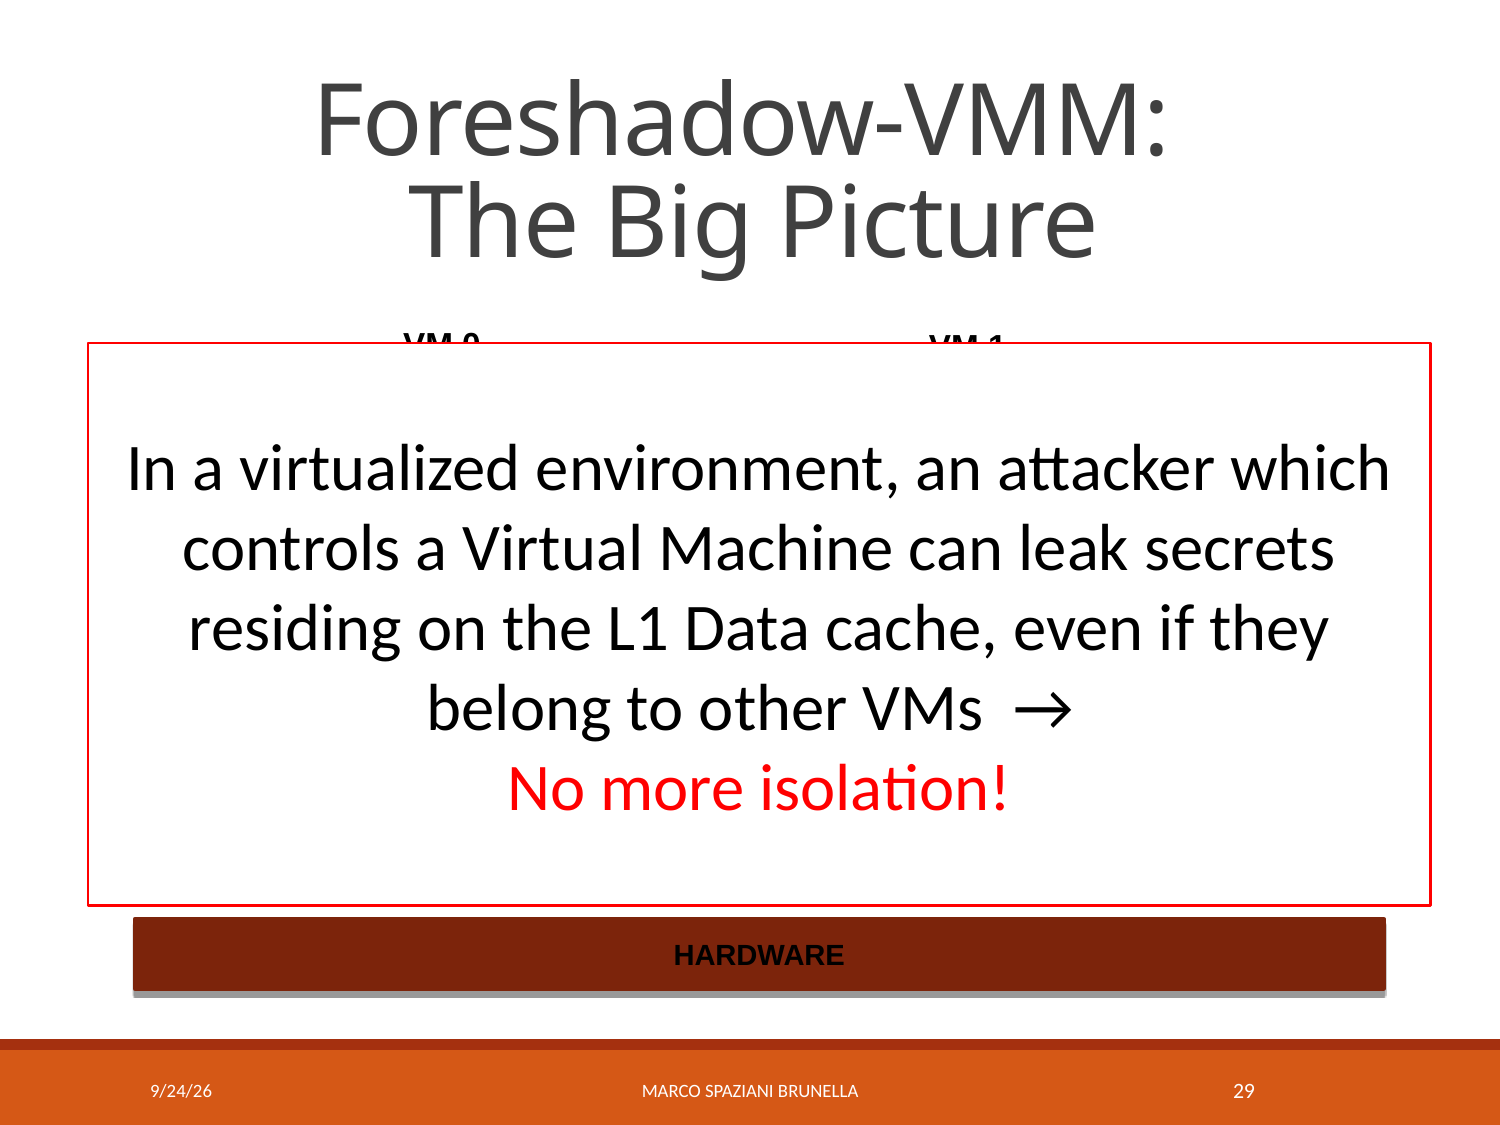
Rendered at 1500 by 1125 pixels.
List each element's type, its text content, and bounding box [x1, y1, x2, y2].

text_box VM 1 [803, 318, 1133, 343]
text_box Marco Spaziani Brunella [453, 1059, 1047, 1120]
text_box HARDWARE [135, 919, 1384, 989]
text_box 11/23/2019 [135, 1059, 440, 1120]
text_box [1218, 1059, 1380, 1120]
text_box In a virtualized environment, an attacker which controls a Virtual Machine can leak secrets residing on the L1 Data cache, even if they belong to other VMs → No more isolation! [88, 343, 1431, 905]
text_box Foreshadow-VMM: The Big Picture [135, 47, 1373, 285]
text_box VM 0 [277, 316, 607, 343]
